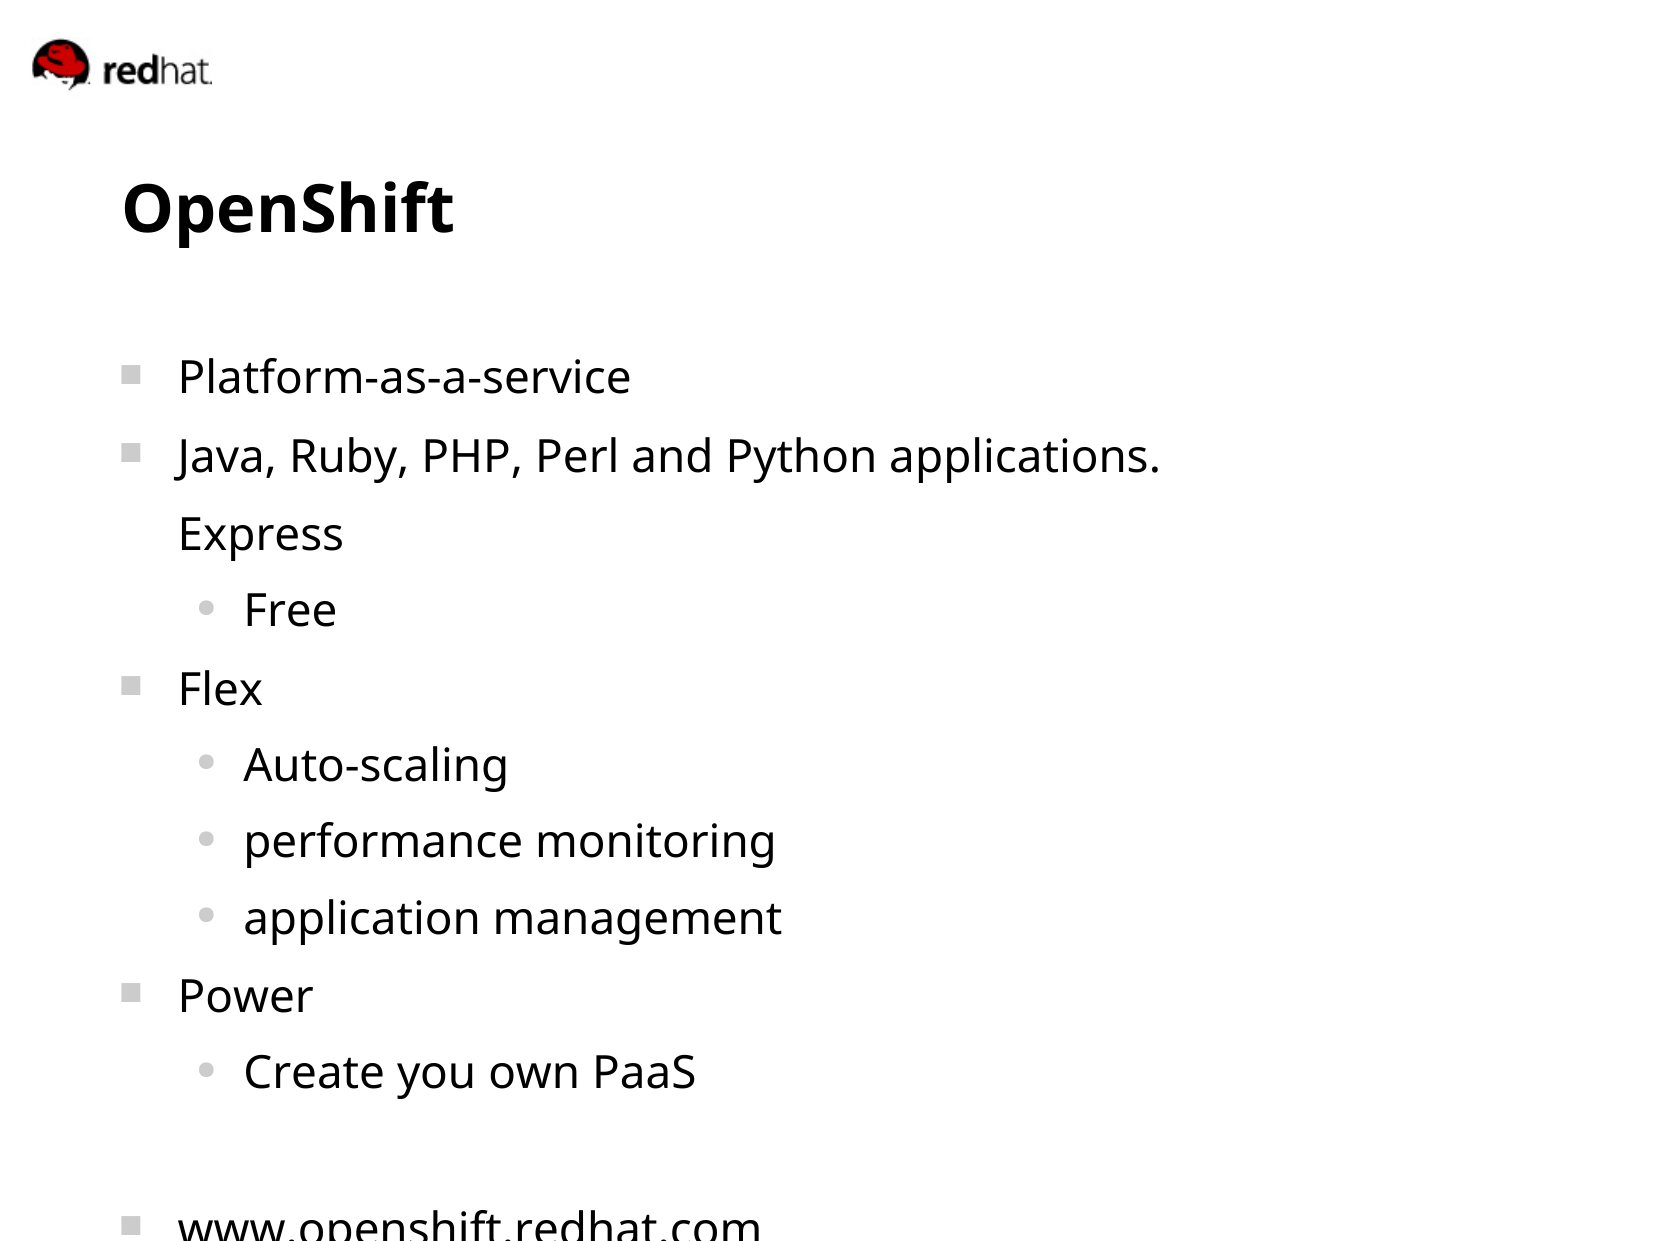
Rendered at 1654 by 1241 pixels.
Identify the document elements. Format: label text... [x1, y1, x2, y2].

title OpenShift [121, 102, 1534, 310]
picture [31, 37, 212, 98]
list Platform-as-a-service Java, Ruby, PHP, Perl and Python applications. Express Free Flex Auto-scaling performance monitoring application management Power Create you own PaaS www.openshift.redhat.com [121, 344, 1534, 1148]
